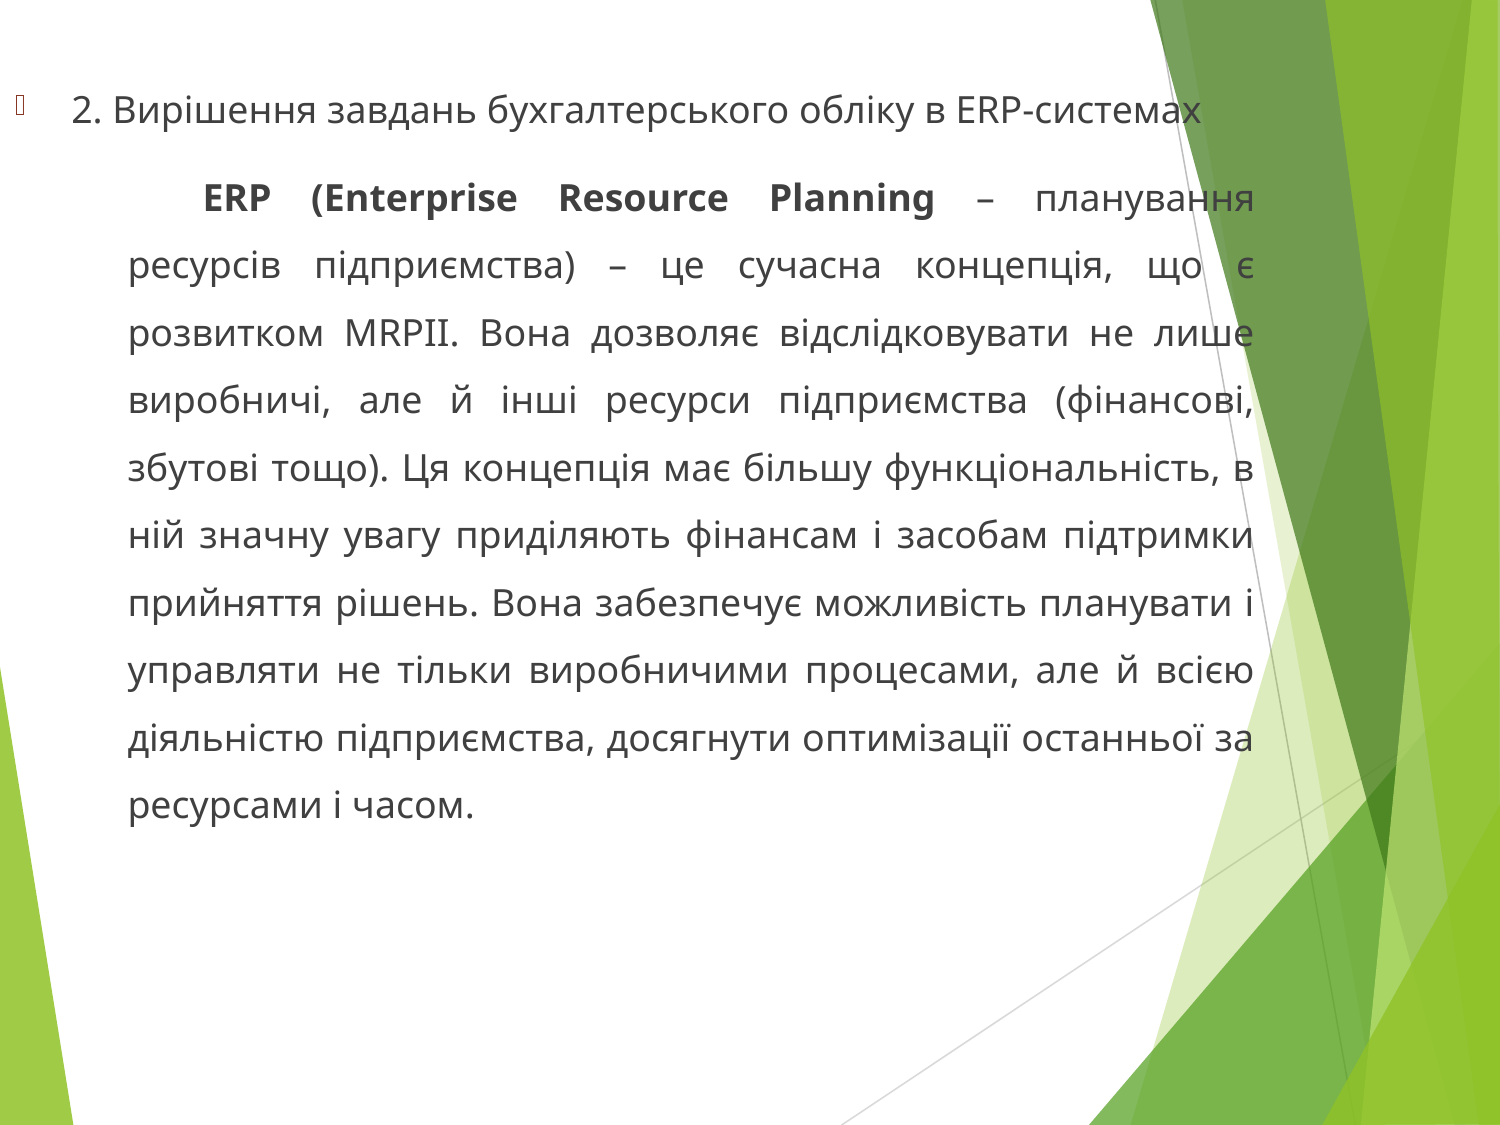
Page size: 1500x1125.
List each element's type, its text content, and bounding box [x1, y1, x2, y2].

list 2. Вирішення завдань бухгалтерського обліку в ERP-системах ERP (Enterprise Resource Planning – планування ресурсів підприємства) – це сучасна концепція, що є розвитком MRPII. Вона дозволяє відслідковувати не лише виробничі, але й інші ресурси підприємства (фінансові, збутові тощо). Ця концепція має більшу функціональність, в ній значну увагу приділяють фінансам і засобам підтримки прийняття рішень. Вона забезпечує можливість планувати і управляти не тільки виробничими процесами, але й всією діяльністю підприємства, досягнути оптимізації останньої за ресурсами і часом. [0, 78, 1271, 1005]
